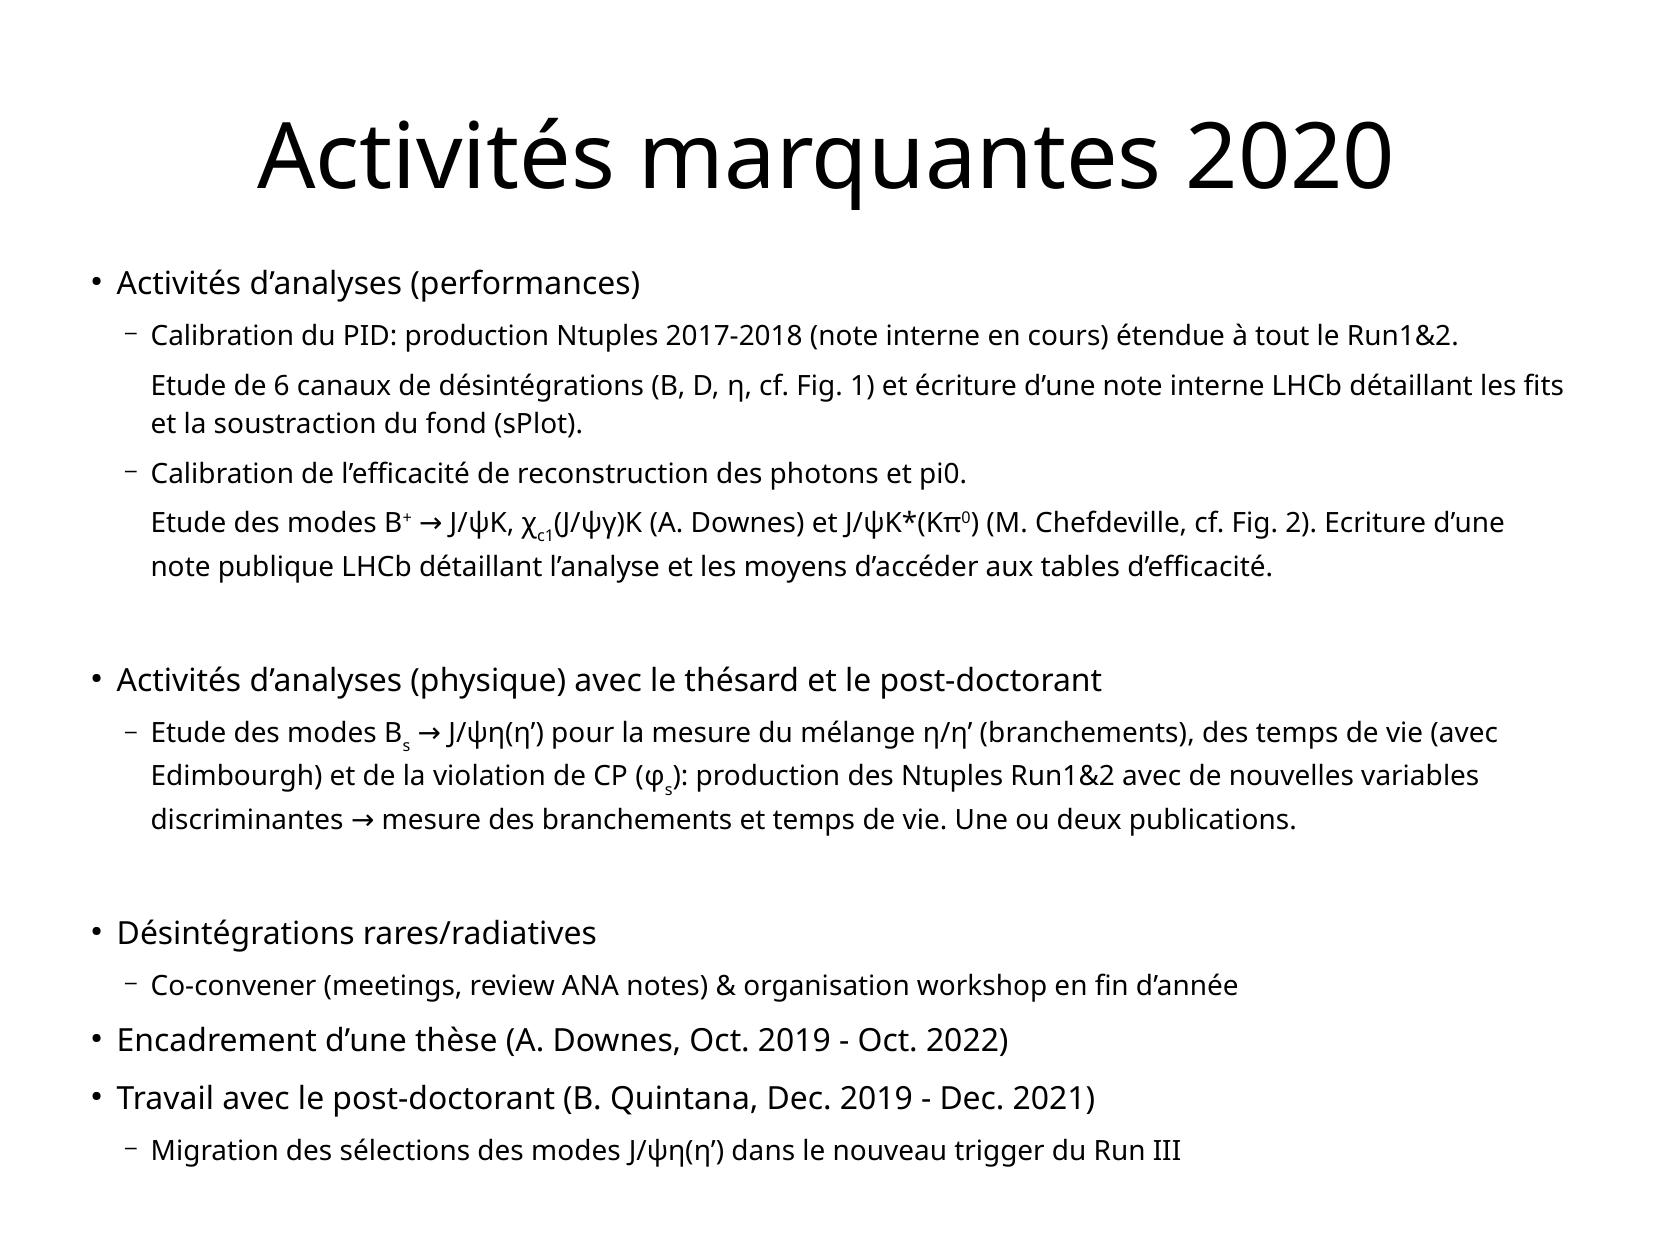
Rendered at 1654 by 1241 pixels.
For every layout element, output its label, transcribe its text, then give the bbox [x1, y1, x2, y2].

list Activités d’analyses (performances) Calibration du PID: production Ntuples 2017-2018 (note interne en cours) étendue à tout le Run1&2. Etude de 6 canaux de désintégrations (B, D, η, cf. Fig. 1) et écriture d’une note interne LHCb détaillant les fits et la soustraction du fond (sPlot). Calibration de l’efficacité de reconstruction des photons et pi0. Etude des modes B+ → J/ψK, χc1(J/ψγ)K (A. Downes) et J/ψK*(Kπ0) (M. Chefdeville, cf. Fig. 2). Ecriture d’une note publique LHCb détaillant l’analyse et les moyens d’accéder aux tables d’efficacité. Activités d’analyses (physique) avec le thésard et le post-doctorant Etude des modes Bs → J/ψη(η’) pour la mesure du mélange η/η’ (branchements), des temps de vie (avec Edimbourgh) et de la violation de CP (φs): production des Ntuples Run1&2 avec de nouvelles variables discriminantes → mesure des branchements et temps de vie. Une ou deux publications. Désintégrations rares/radiatives Co-convener (meetings, review ANA notes) & organisation workshop en fin d’année Encadrement d’une thèse (A. Downes, Oct. 2019 - Oct. 2022) Travail avec le post-doctorant (B. Quintana, Dec. 2019 - Dec. 2021) Migration des sélections des modes J/ψη(η’) dans le nouveau trigger du Run III [82, 260, 1571, 1171]
title Activités marquantes 2020 [82, 49, 1571, 257]
